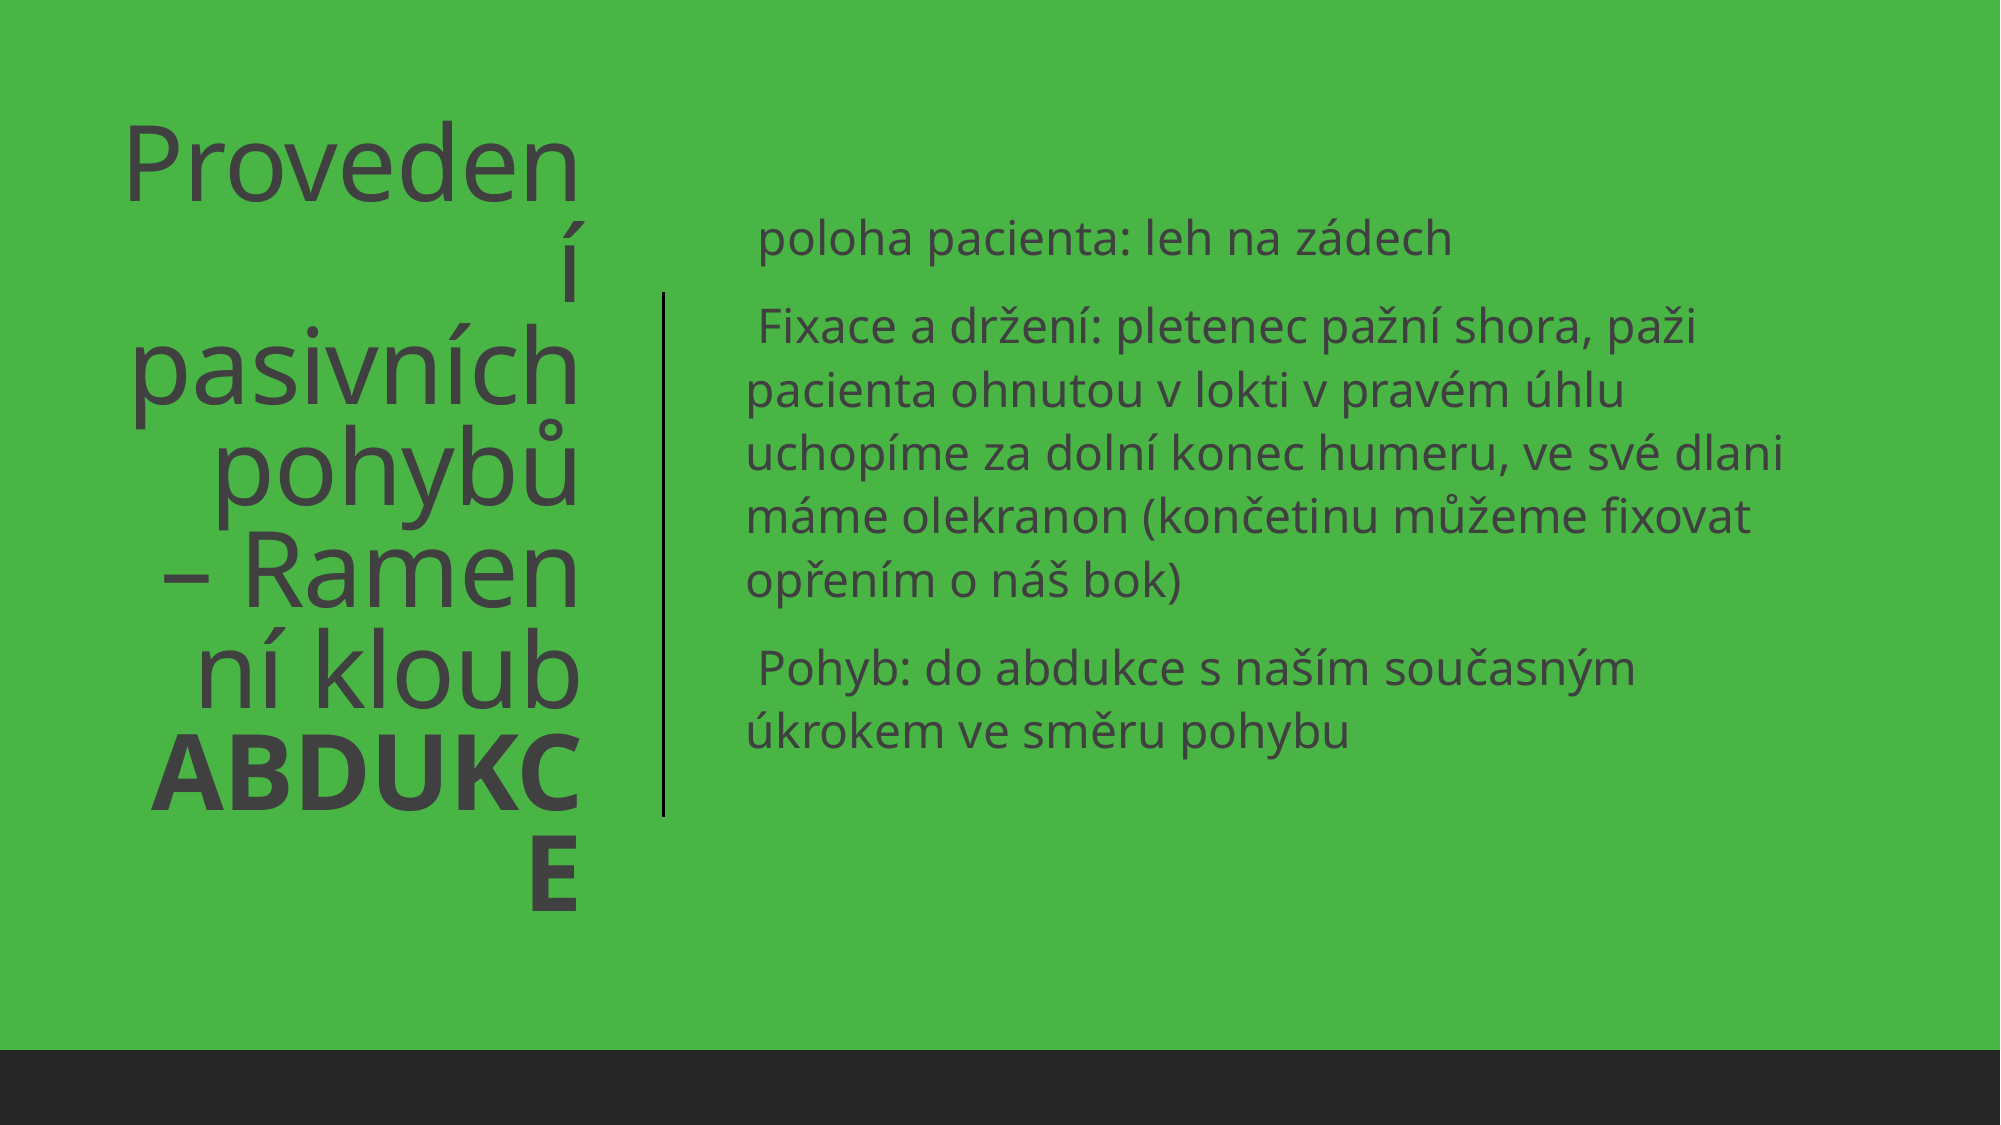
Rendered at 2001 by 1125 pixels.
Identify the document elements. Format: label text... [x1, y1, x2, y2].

text_box [0, 0, 2000, 1125]
list poloha pacienta: leh na zádech Fixace a držení: pletenec pažní shora, paži pacienta ohnutou v lokti v pravém úhlu uchopíme za dolní konec humeru, ve své dlani máme olekranon (končetinu můžeme fixovat opřením o náš bok) Pohyb: do abdukce s naším současným úkrokem ve směru pohybu [715, 101, 1831, 947]
title Provedení pasivních pohybů – Ramenní kloub ABDUKCE [105, 105, 610, 947]
